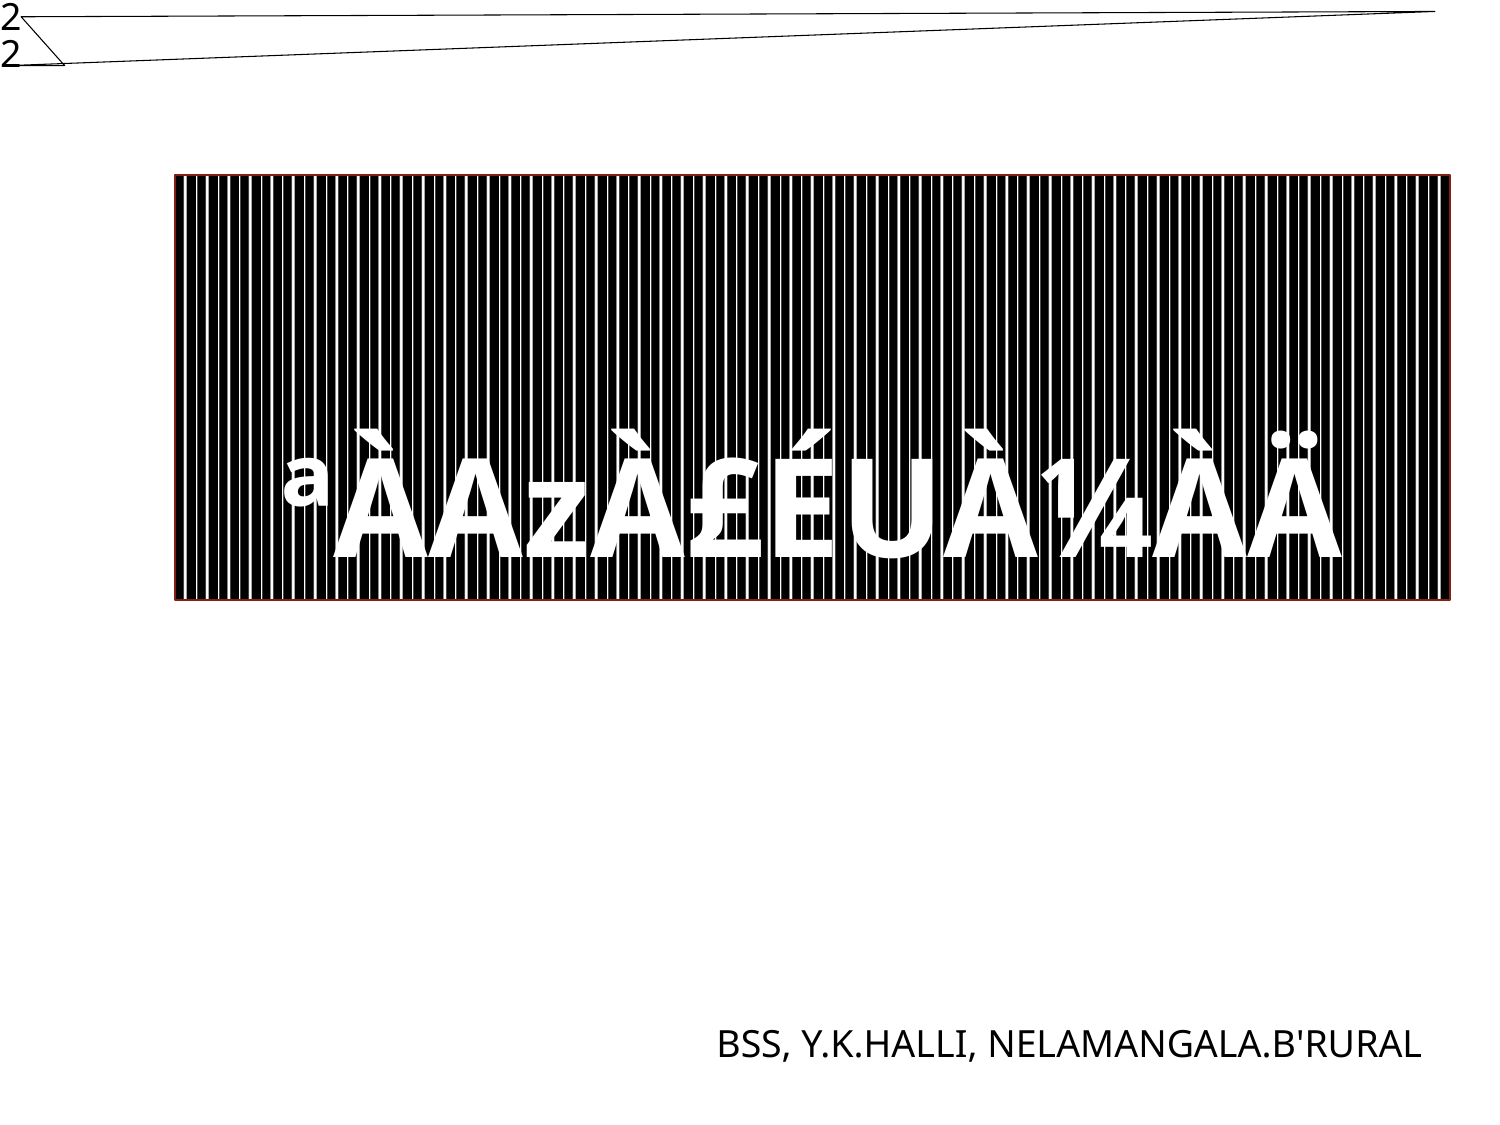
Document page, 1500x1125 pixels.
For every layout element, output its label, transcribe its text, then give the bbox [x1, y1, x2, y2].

footer BSS, Y.K.HALLI, NELAMANGALA.B'RURAL [150, 1012, 1438, 1088]
title ªÀAzÀ£ÉUÀ¼ÀÄ [174, 174, 1450, 600]
